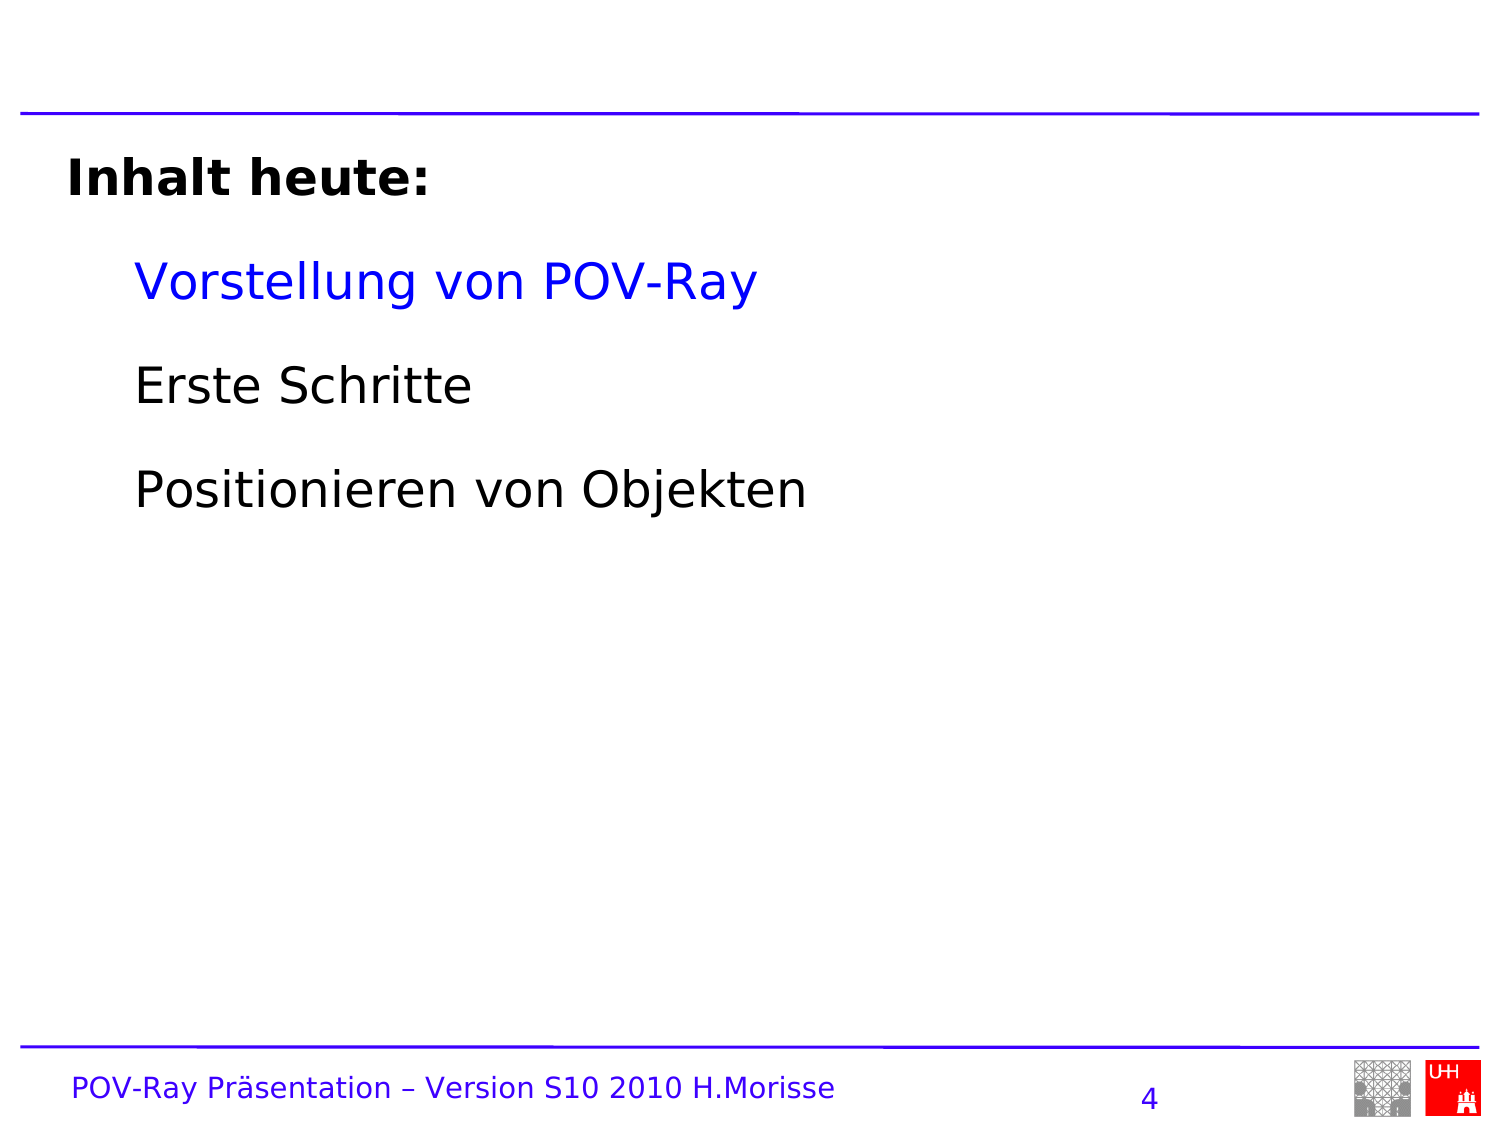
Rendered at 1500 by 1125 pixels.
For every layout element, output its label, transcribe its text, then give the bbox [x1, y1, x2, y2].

list Inhalt heute: Vorstellung von POV-Ray Erste Schritte Positionieren von Objekten [52, 148, 1471, 1031]
picture [1352, 1058, 1414, 1119]
picture [1422, 1058, 1483, 1119]
